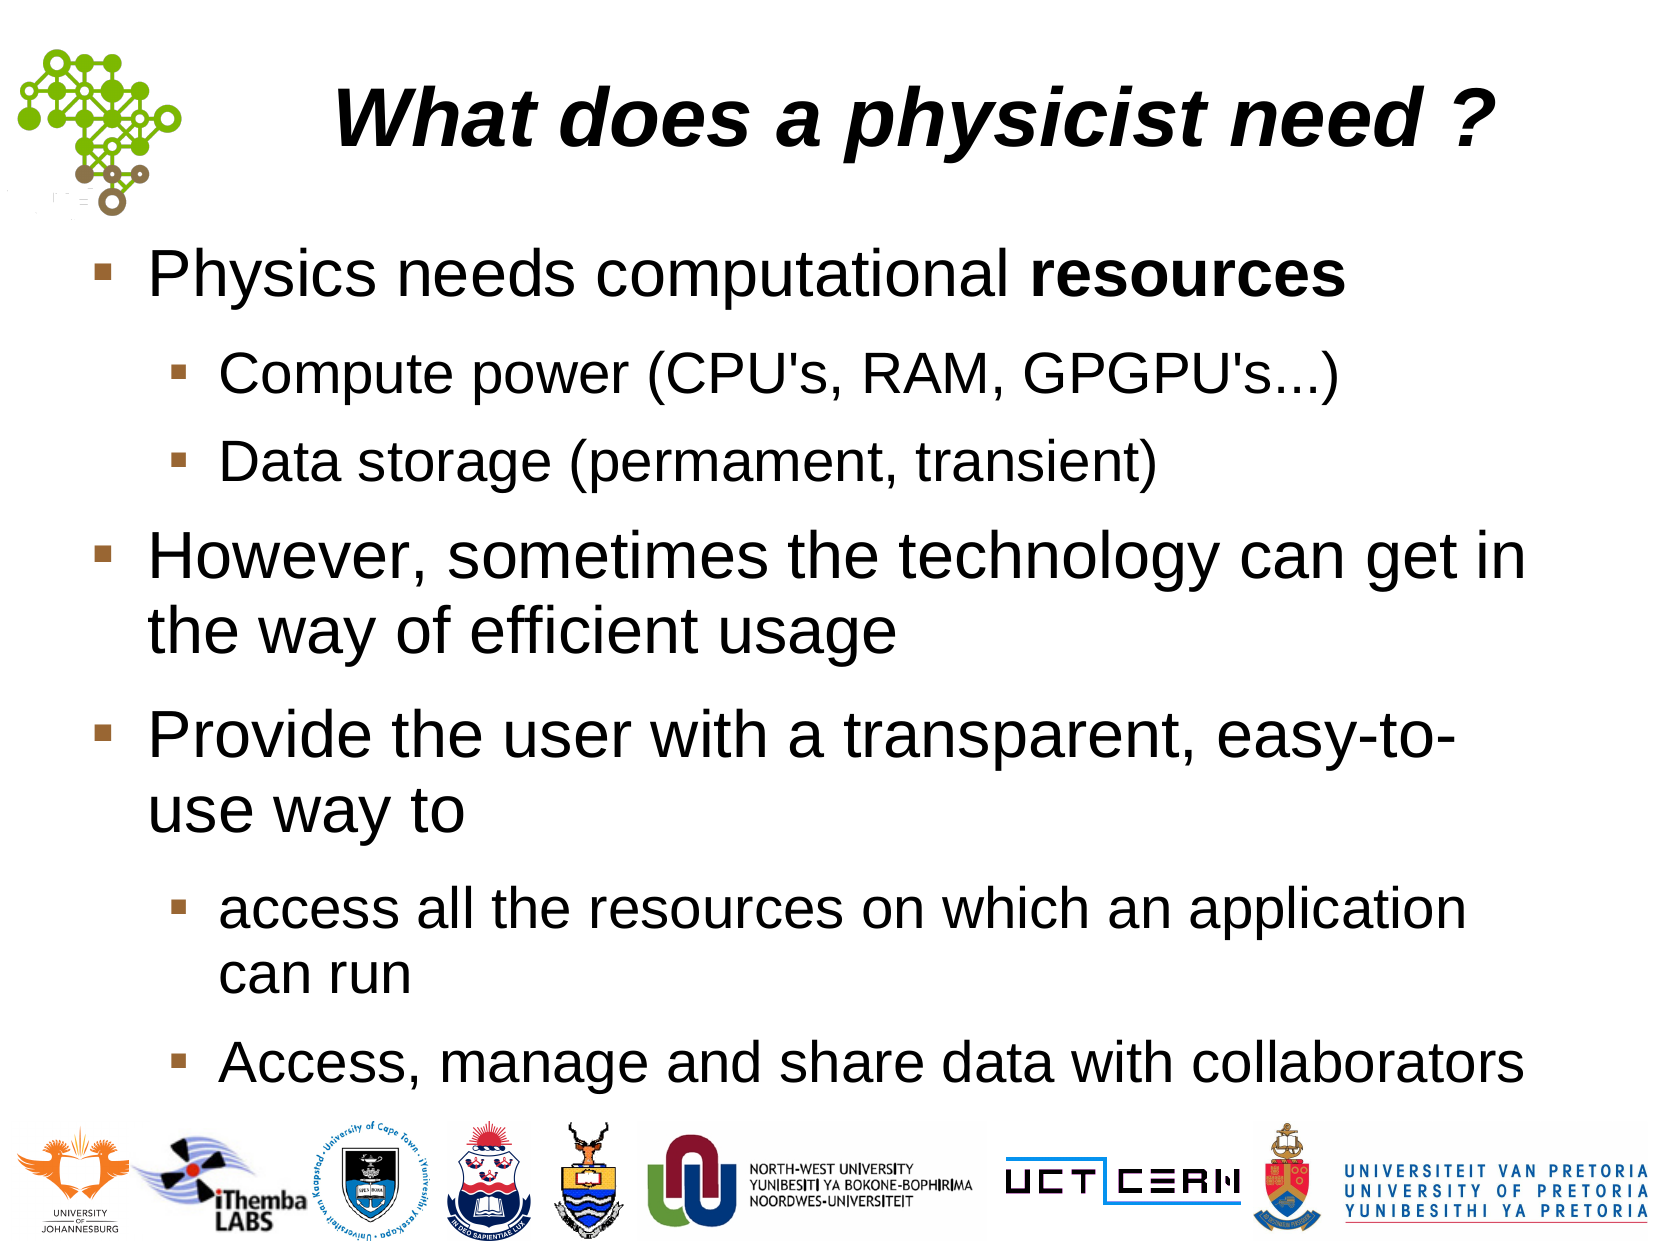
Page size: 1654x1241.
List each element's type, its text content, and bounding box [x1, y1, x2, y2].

list Physics needs computational resources Compute power (CPU's, RAM, GPGPU's...) Data storage (permament, transient) However, sometimes the technology can get in the way of efficient usage Provide the user with a transparent, easy-to-use way to access all the resources on which an application can run Access, manage and share data with collaborators [76, 236, 1565, 1095]
picture [312, 1121, 430, 1241]
picture [7, 47, 185, 220]
title What does a physicist need ? [206, 29, 1625, 207]
picture [1006, 1157, 1241, 1205]
picture [11, 1121, 308, 1241]
picture [1253, 1121, 1648, 1241]
picture [553, 1121, 625, 1241]
picture [447, 1121, 531, 1241]
picture [636, 1121, 987, 1241]
